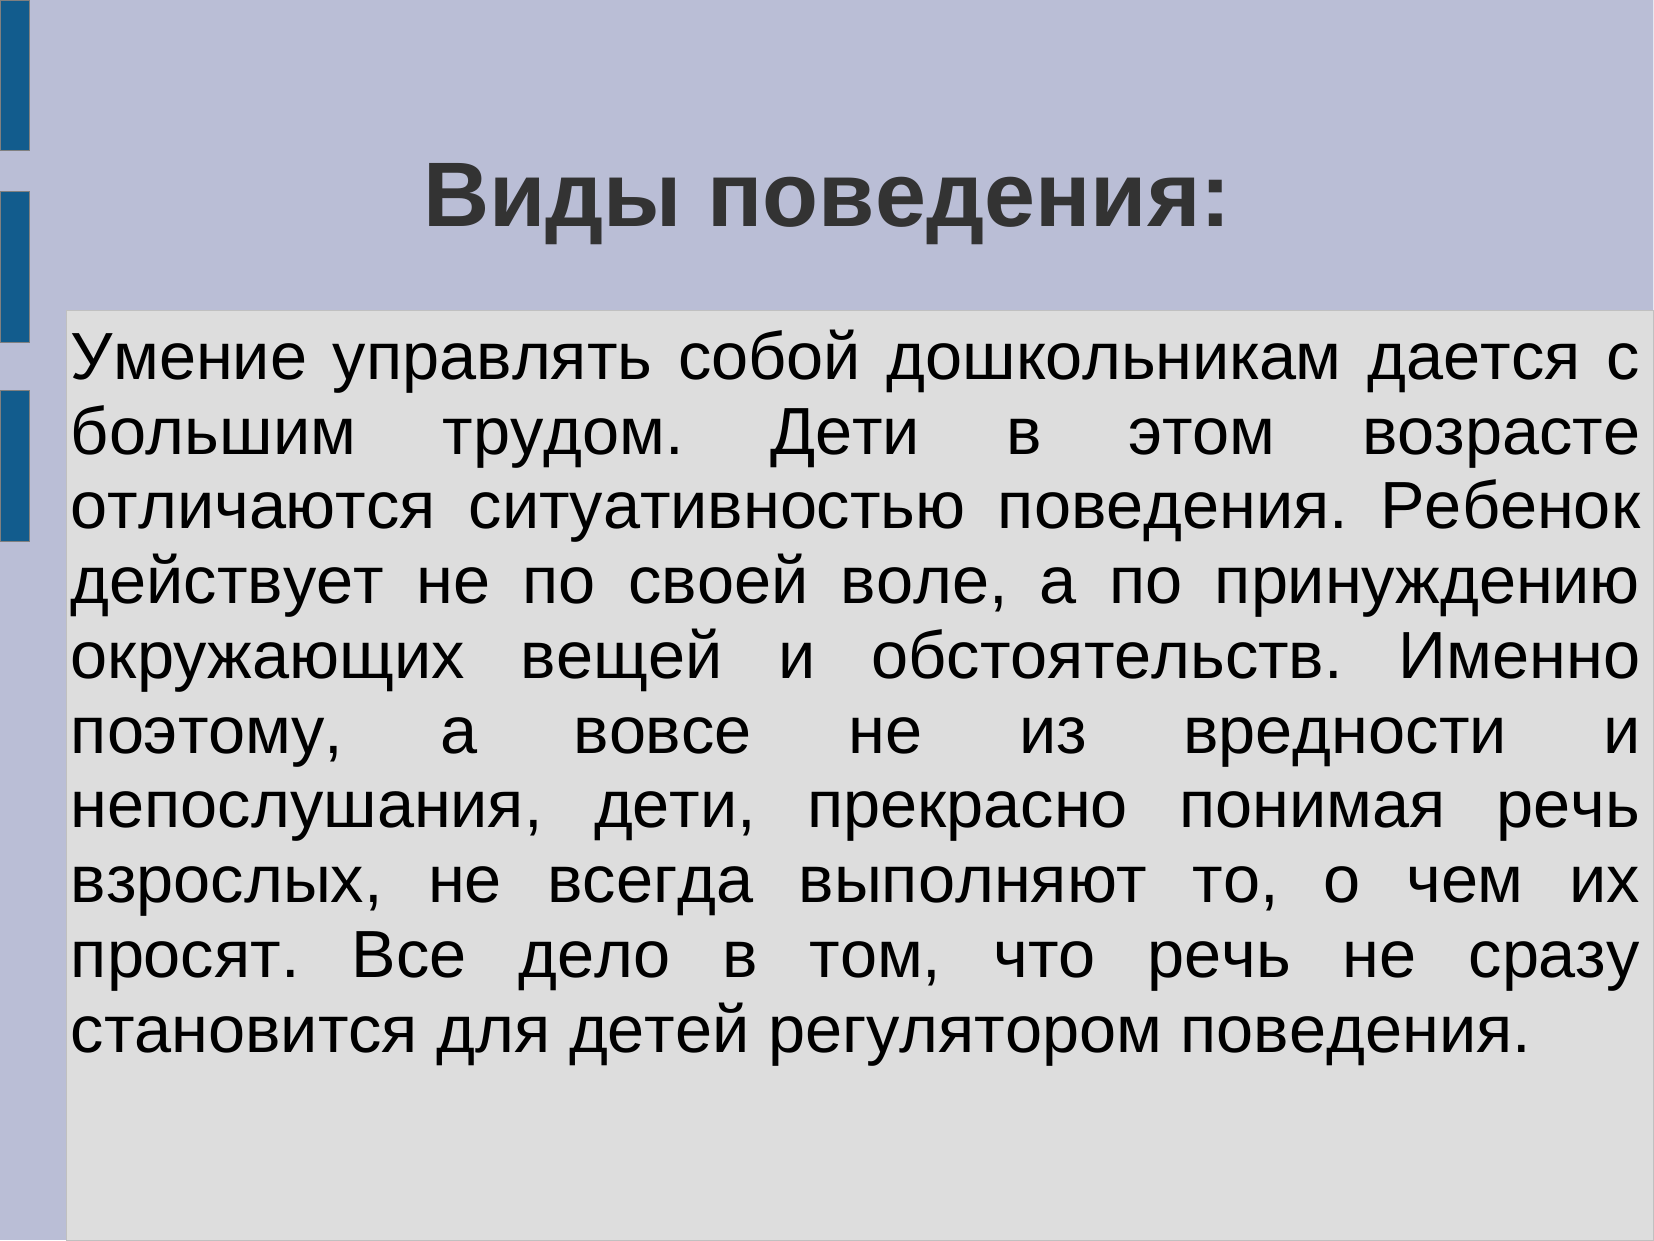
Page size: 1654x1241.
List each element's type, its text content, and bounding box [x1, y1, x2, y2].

list Умение управлять собой дошкольникам дается с большим трудом. Дети в этом возрасте отличаются ситуативностью поведения. Ребенок действует не по своей воле, а по принуждению окружающих вещей и обстоятельств. Именно поэтому, а вовсе не из вредности и непослушания, дети, прекрасно понимая речь взрослых, не всегда выполняют то, о чем их просят. Все дело в том, что речь не сразу становится для детей регулятором поведения. [0, 318, 1642, 1241]
title Виды поведения: [121, 91, 1534, 299]
